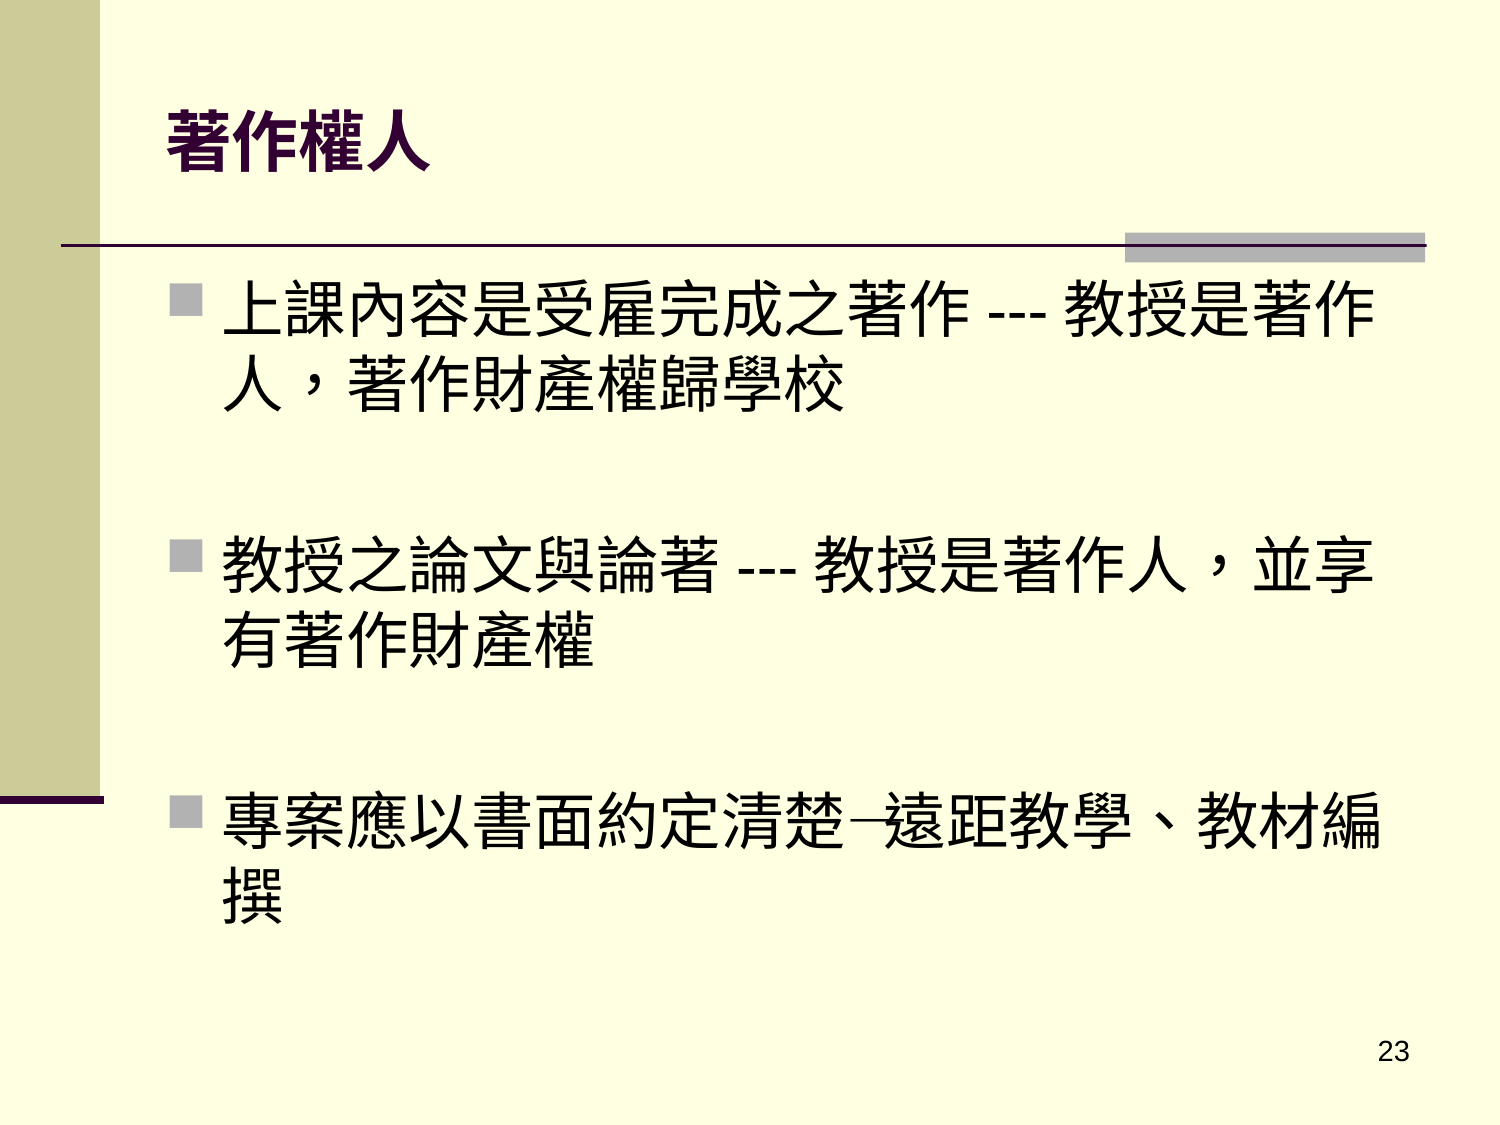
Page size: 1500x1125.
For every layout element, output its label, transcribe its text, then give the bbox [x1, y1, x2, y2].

title 著作權人 [150, 45, 1426, 234]
list 上課內容是受雇完成之著作---教授是著作人，著作財產權歸學校 教授之論文與論著---教授是著作人，並享有著作財產權 專案應以書面約定清楚—遠距教學、教材編撰 [150, 262, 1426, 1006]
text_box <編號> [1074, 1024, 1426, 1103]
